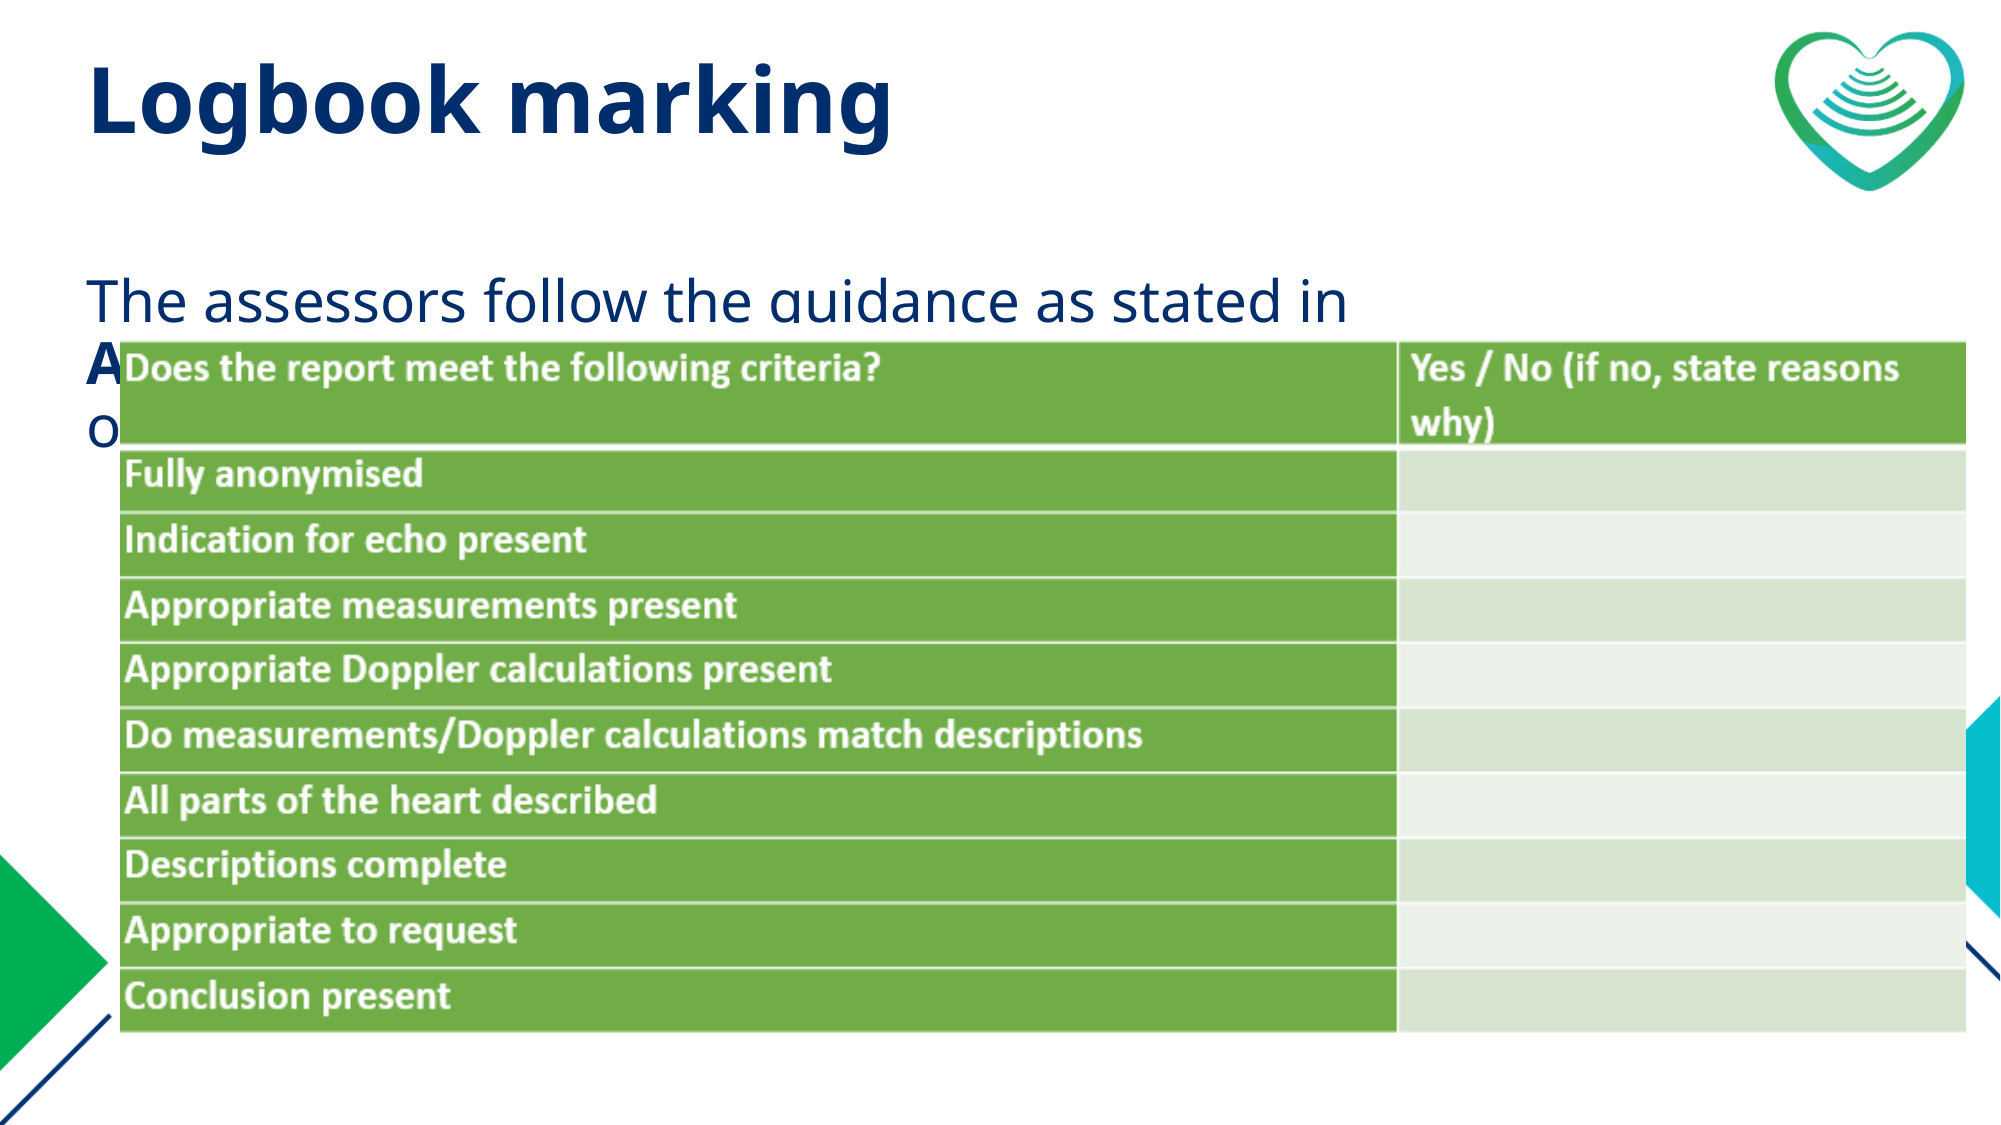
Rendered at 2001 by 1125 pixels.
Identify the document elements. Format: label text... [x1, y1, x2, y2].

list The assessors follow the guidance as stated in Appendix 8- logbook guidance and marking criteria of the accreditation pack. [120, 185, 1846, 323]
title Logbook marking [71, 46, 1797, 265]
picture [120, 323, 1966, 1044]
